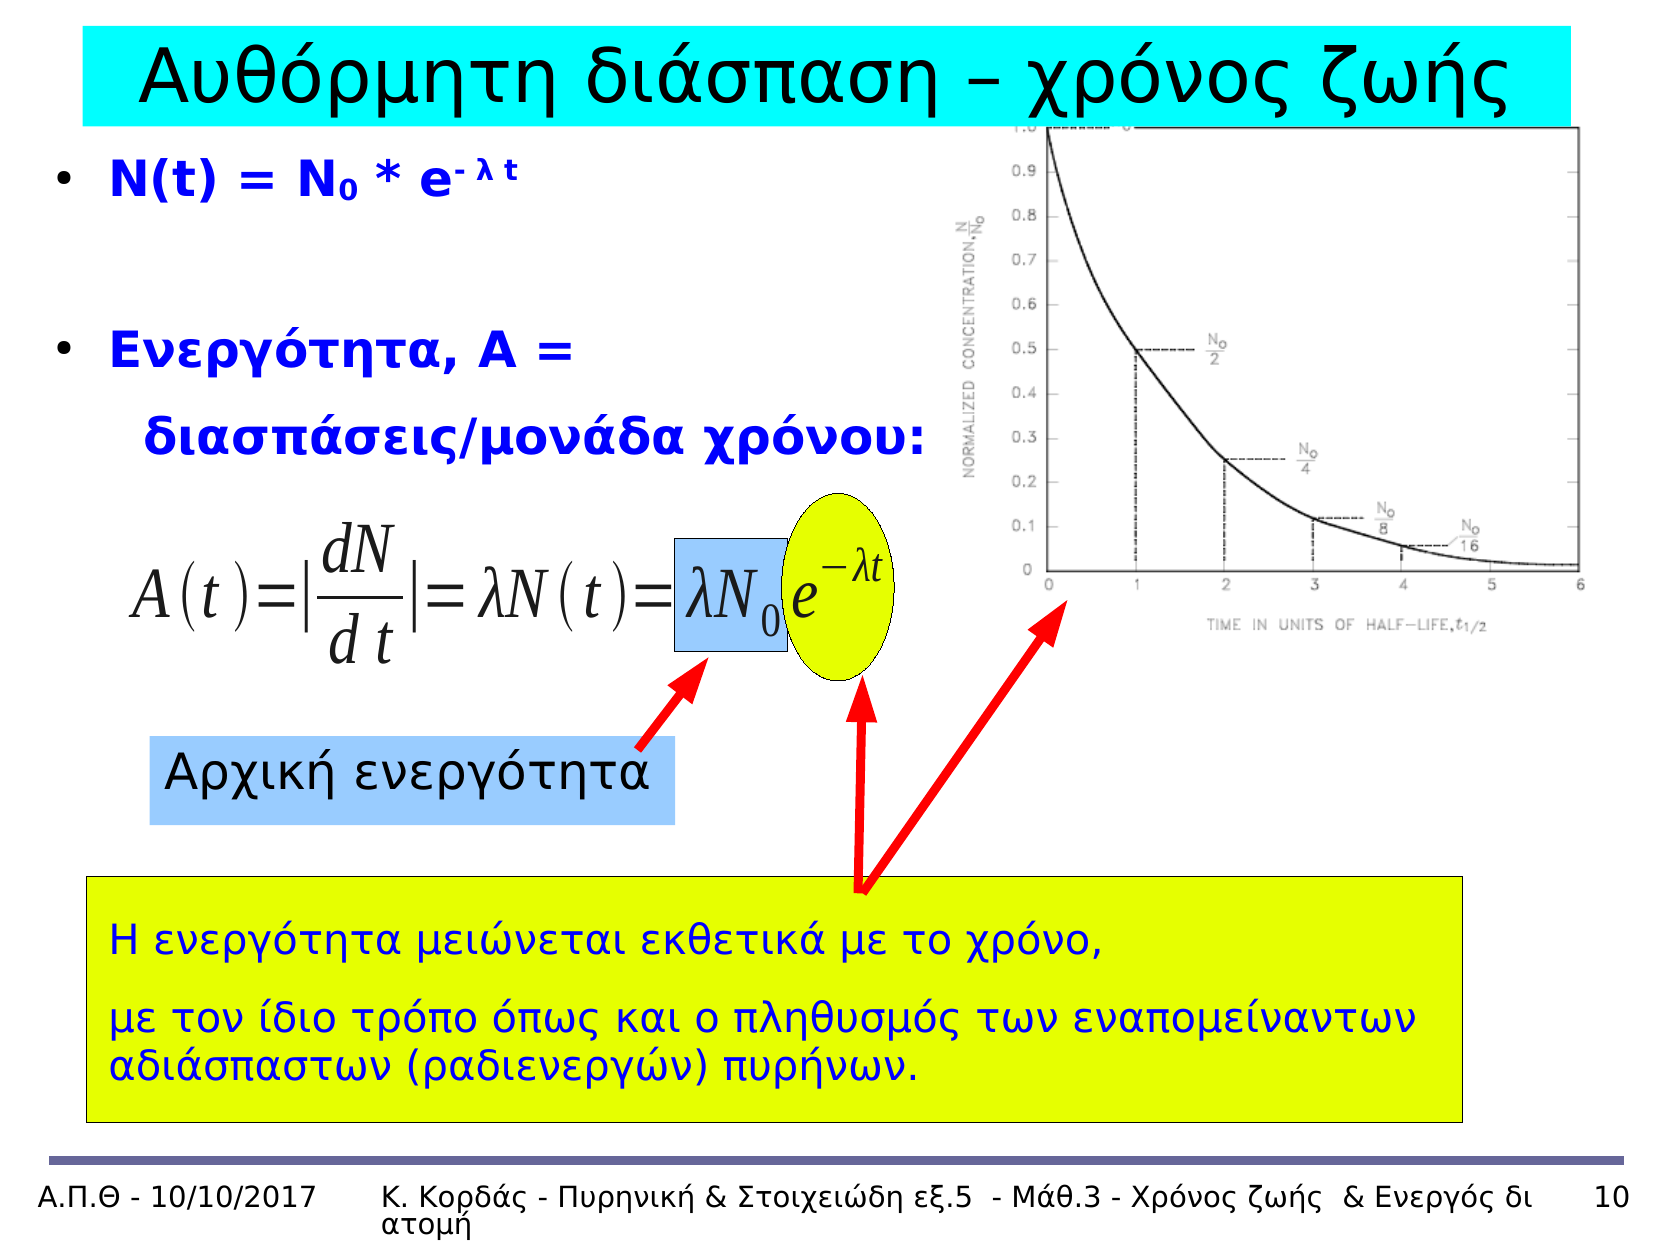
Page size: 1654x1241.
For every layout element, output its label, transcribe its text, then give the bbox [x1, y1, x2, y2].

text_box Αρχική ενεργότητα [149, 736, 676, 826]
title Αυθόρμητη διάσπαση – χρόνος ζωής [82, 32, 1571, 120]
list N(t) = N0 * e- λ t Ενεργότητα, Α = διασπάσεις/μονάδα χρόνου: Η ενεργότητα μειώνεται εκθετικά με το χρόνο, με τον ίδιο τρόπο όπως και ο πληθυσμός των εναπομείναντων αδιάσπαστων (ραδιενεργών) πυρήνων. [37, 150, 1613, 1196]
chart [109, 509, 908, 681]
picture [937, 91, 1602, 150]
